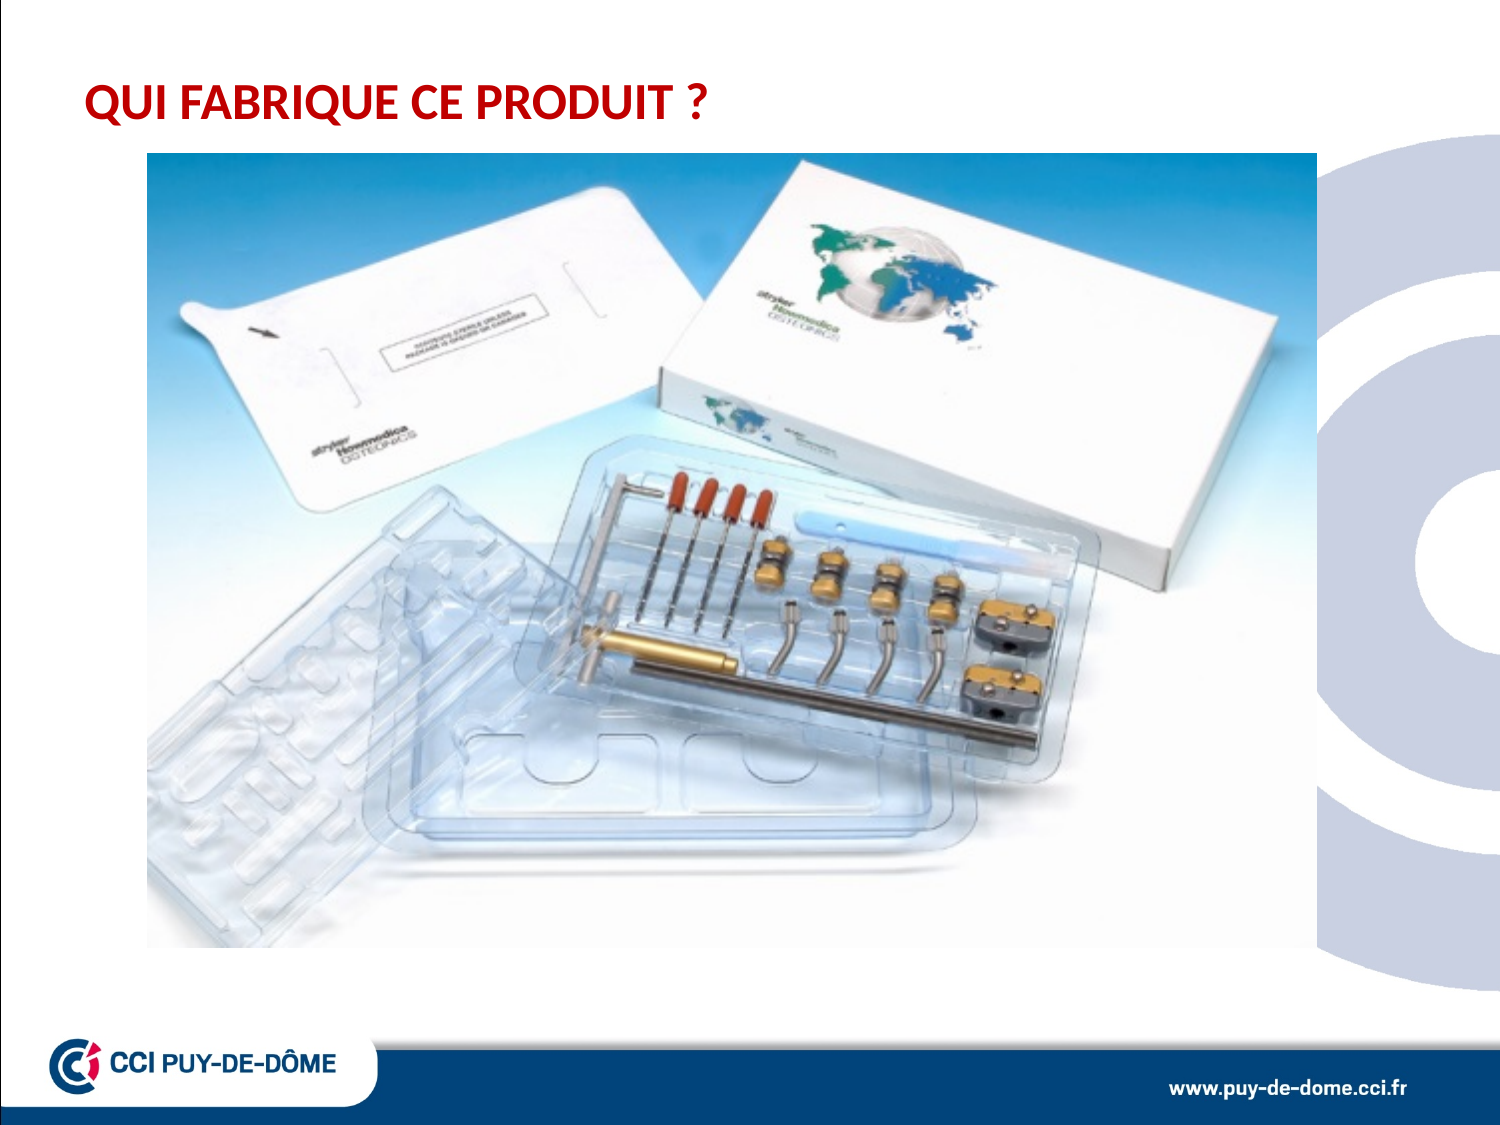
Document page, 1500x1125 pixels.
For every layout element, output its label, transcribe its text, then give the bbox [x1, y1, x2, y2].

text_box QUI FABRIQUE CE PRODUIT ? [69, 60, 1449, 138]
picture [147, 153, 1317, 963]
